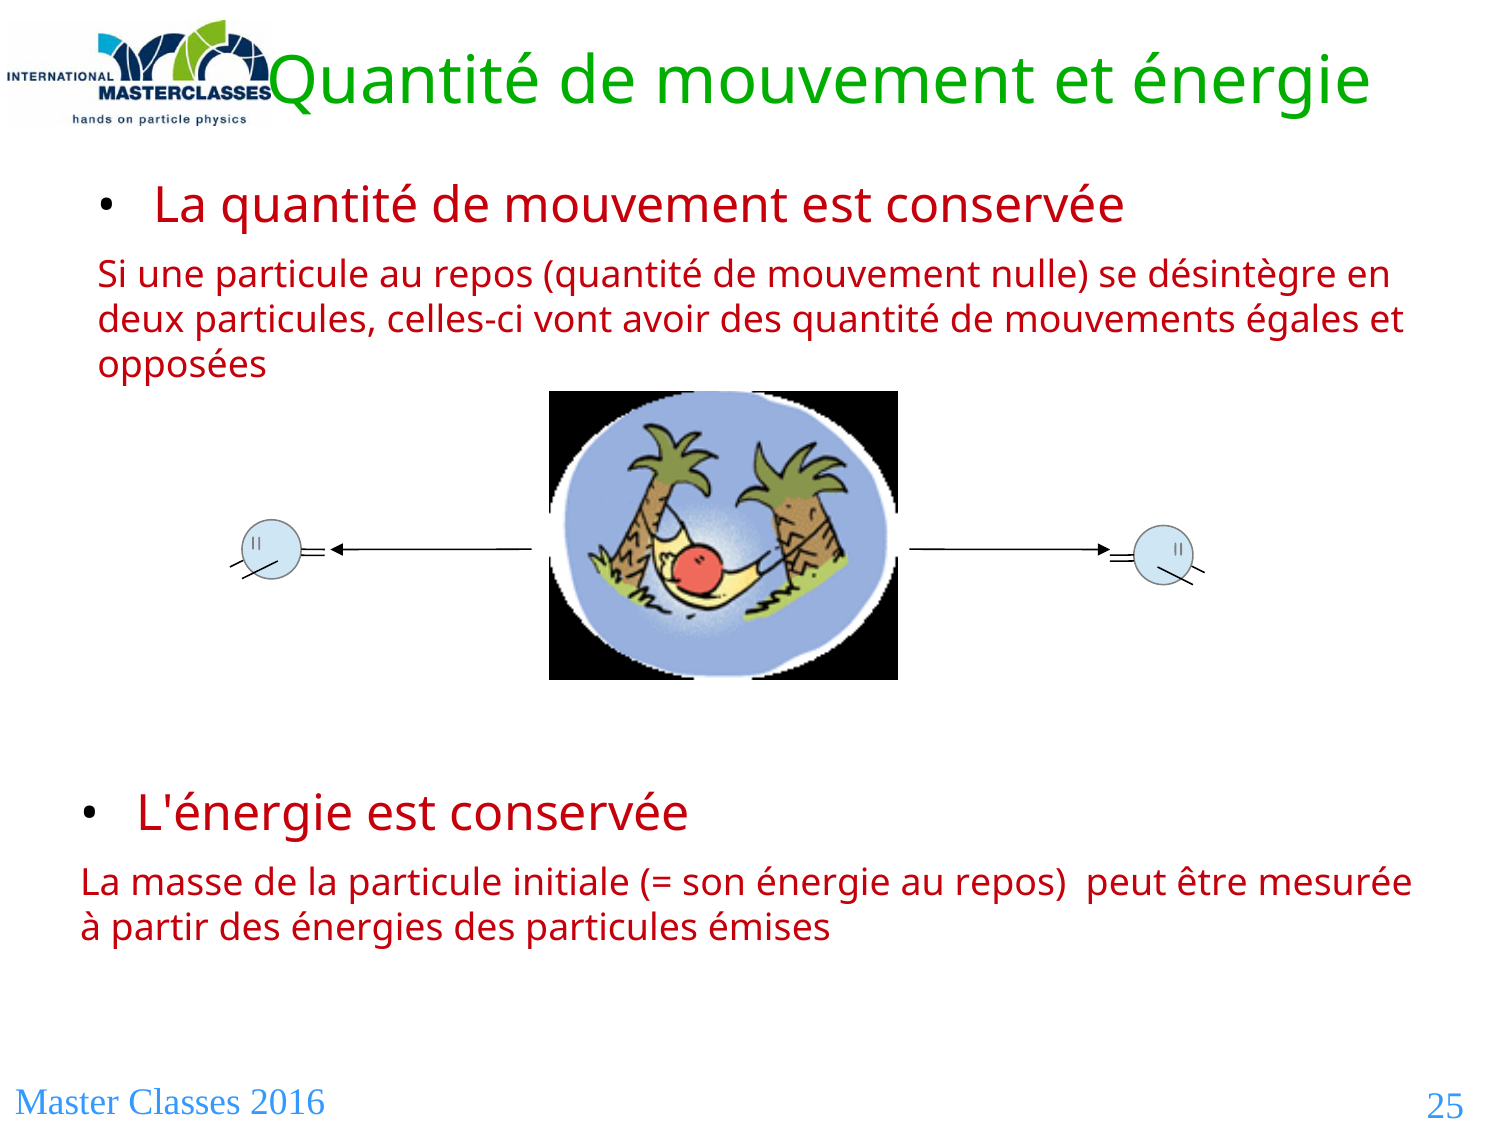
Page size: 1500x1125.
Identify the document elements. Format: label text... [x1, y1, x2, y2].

title Quantité de mouvement et énergie [193, 12, 1447, 142]
list La quantité de mouvement est conservée Si une particule au repos (quantité de mouvement nulle) se désintègre en deux particules, celles-ci vont avoir des quantité de mouvements égales et opposées [82, 171, 1471, 662]
text_box L'énergie est conservée La masse de la particule initiale (= son énergie au repos) peut être mesurée à partir des énergies des particules émises [65, 779, 1453, 1052]
text_box [1133, 525, 1193, 585]
picture [2, 10, 280, 130]
text_box [241, 519, 302, 579]
picture [549, 391, 898, 680]
